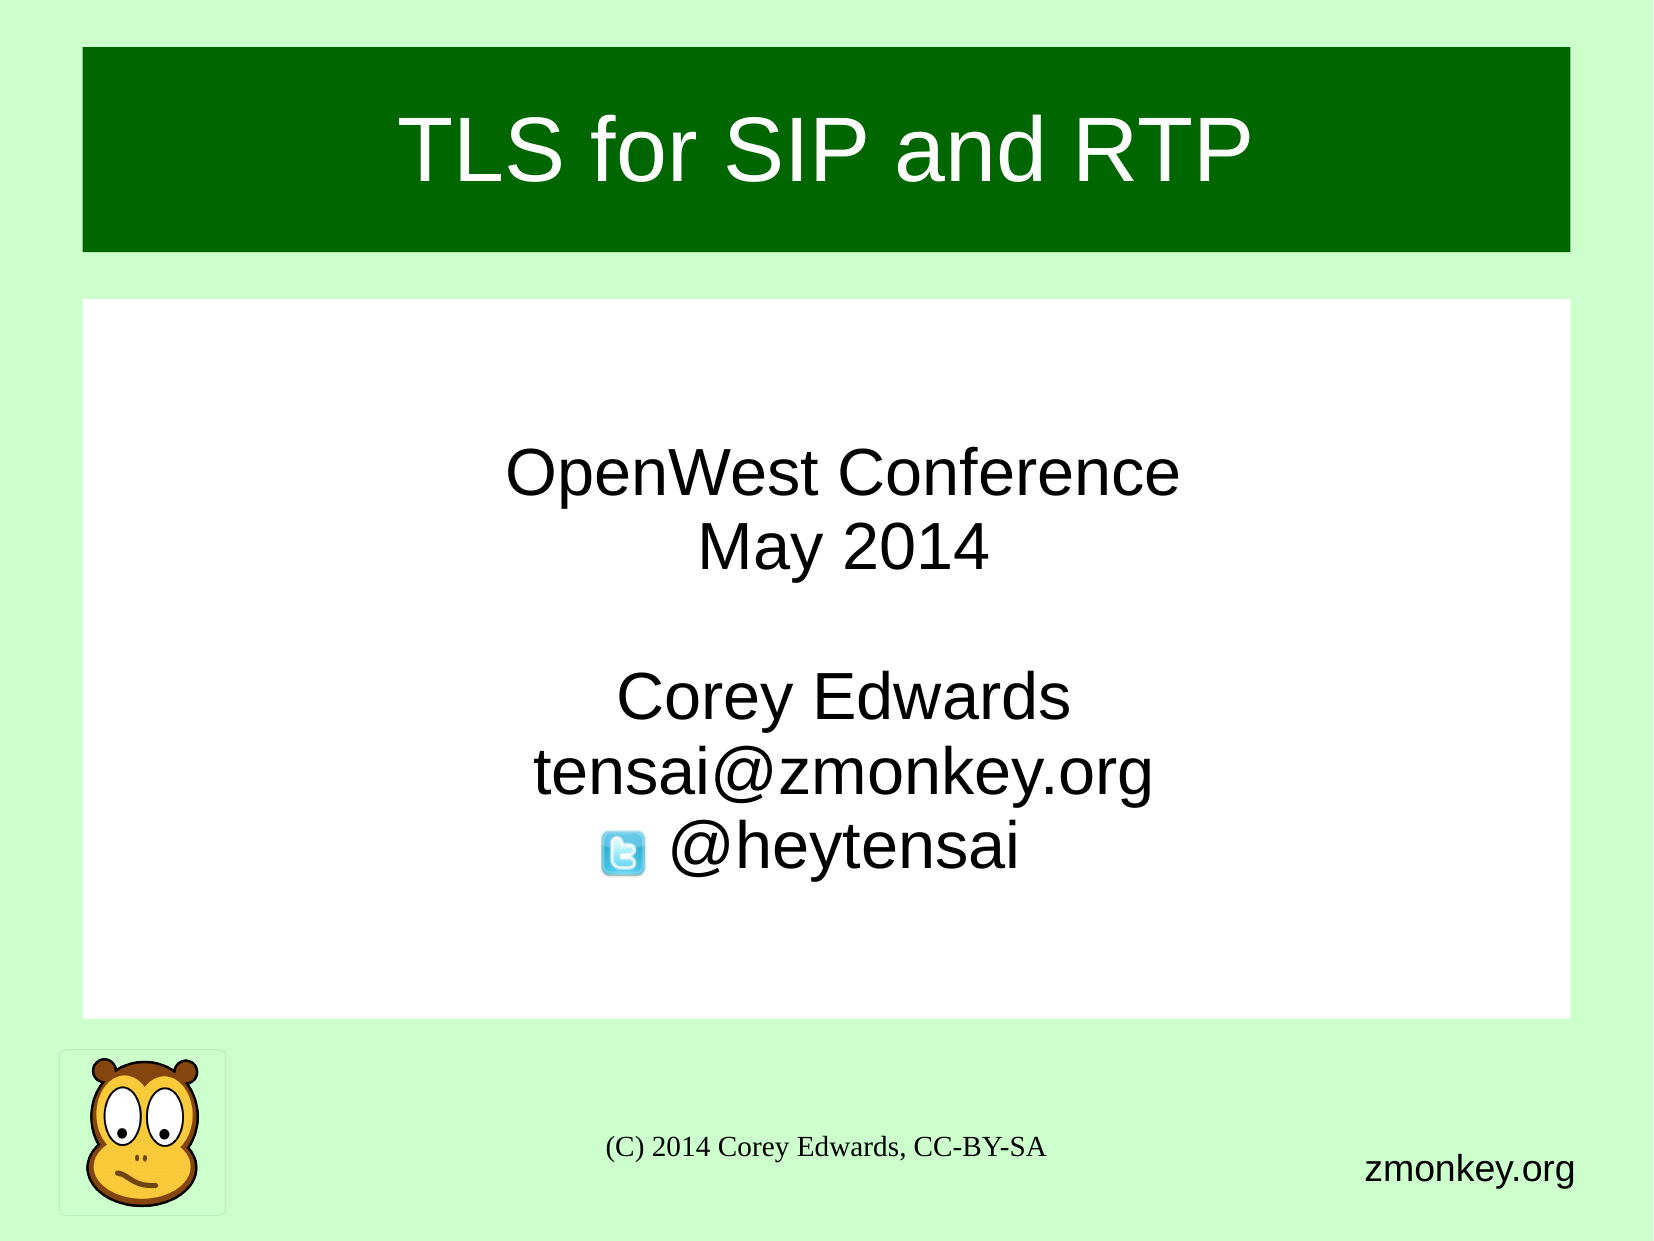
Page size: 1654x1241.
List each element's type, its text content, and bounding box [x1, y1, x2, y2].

picture [59, 1049, 226, 1216]
subtitle OpenWest Conference May 2014 Corey Edwards tensai@zmonkey.org @heytensai [82, 299, 1571, 1019]
picture [600, 830, 647, 878]
title TLS for SIP and RTP [82, 47, 1571, 253]
